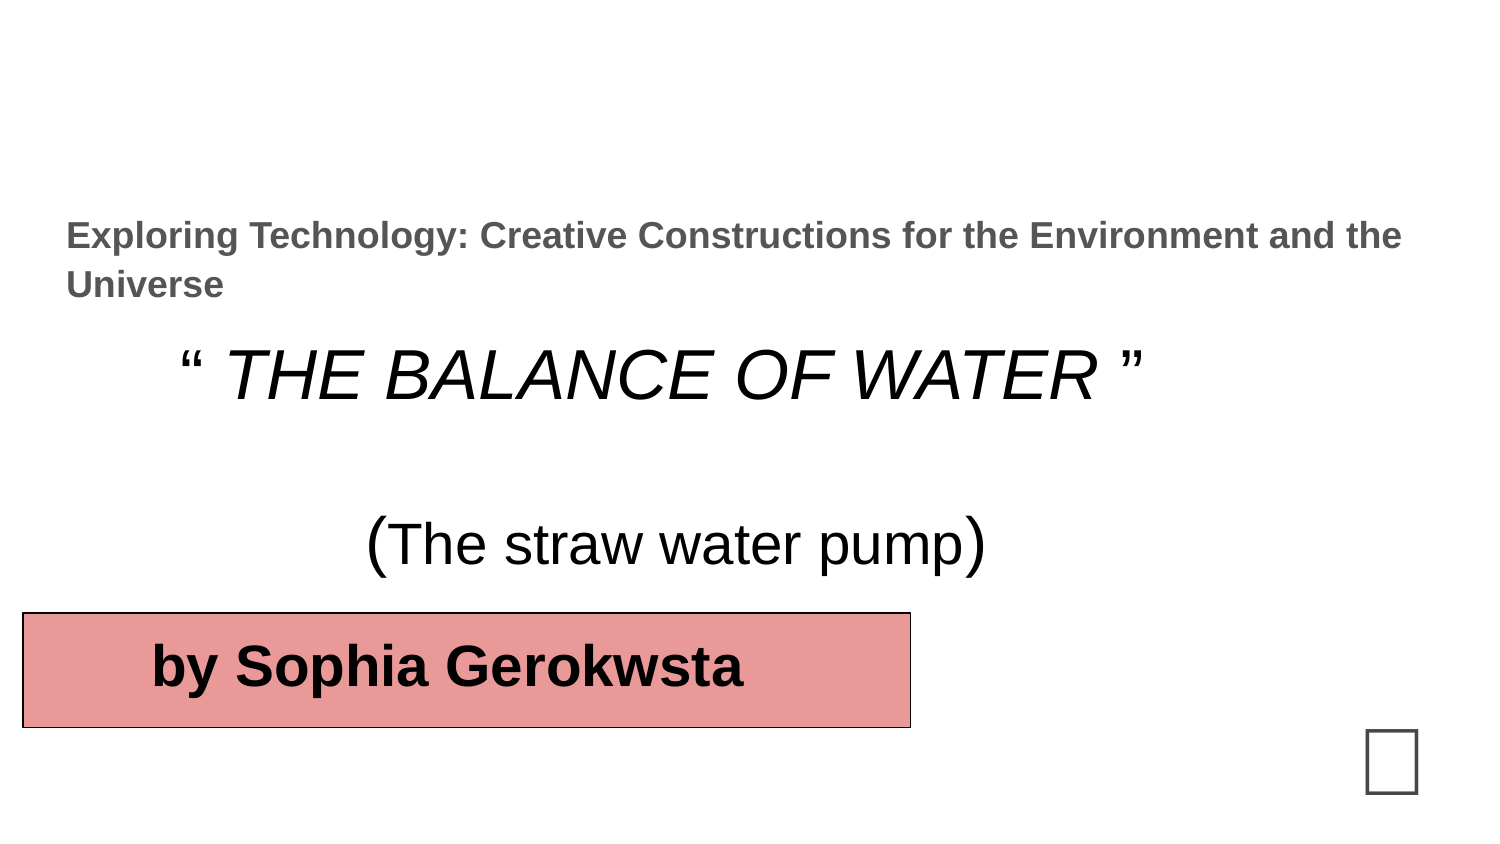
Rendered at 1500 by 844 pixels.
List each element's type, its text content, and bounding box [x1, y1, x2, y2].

text_box 💧 [1318, 685, 1500, 831]
title Exploring Technology: Creative Constructions for the Environment and the Universe [51, 122, 1449, 366]
subtitle by Sophia Gerokwsta [22, 612, 911, 728]
text_box “ THE BALANCE OF WATER ” (The straw water pump) [165, 313, 1197, 531]
